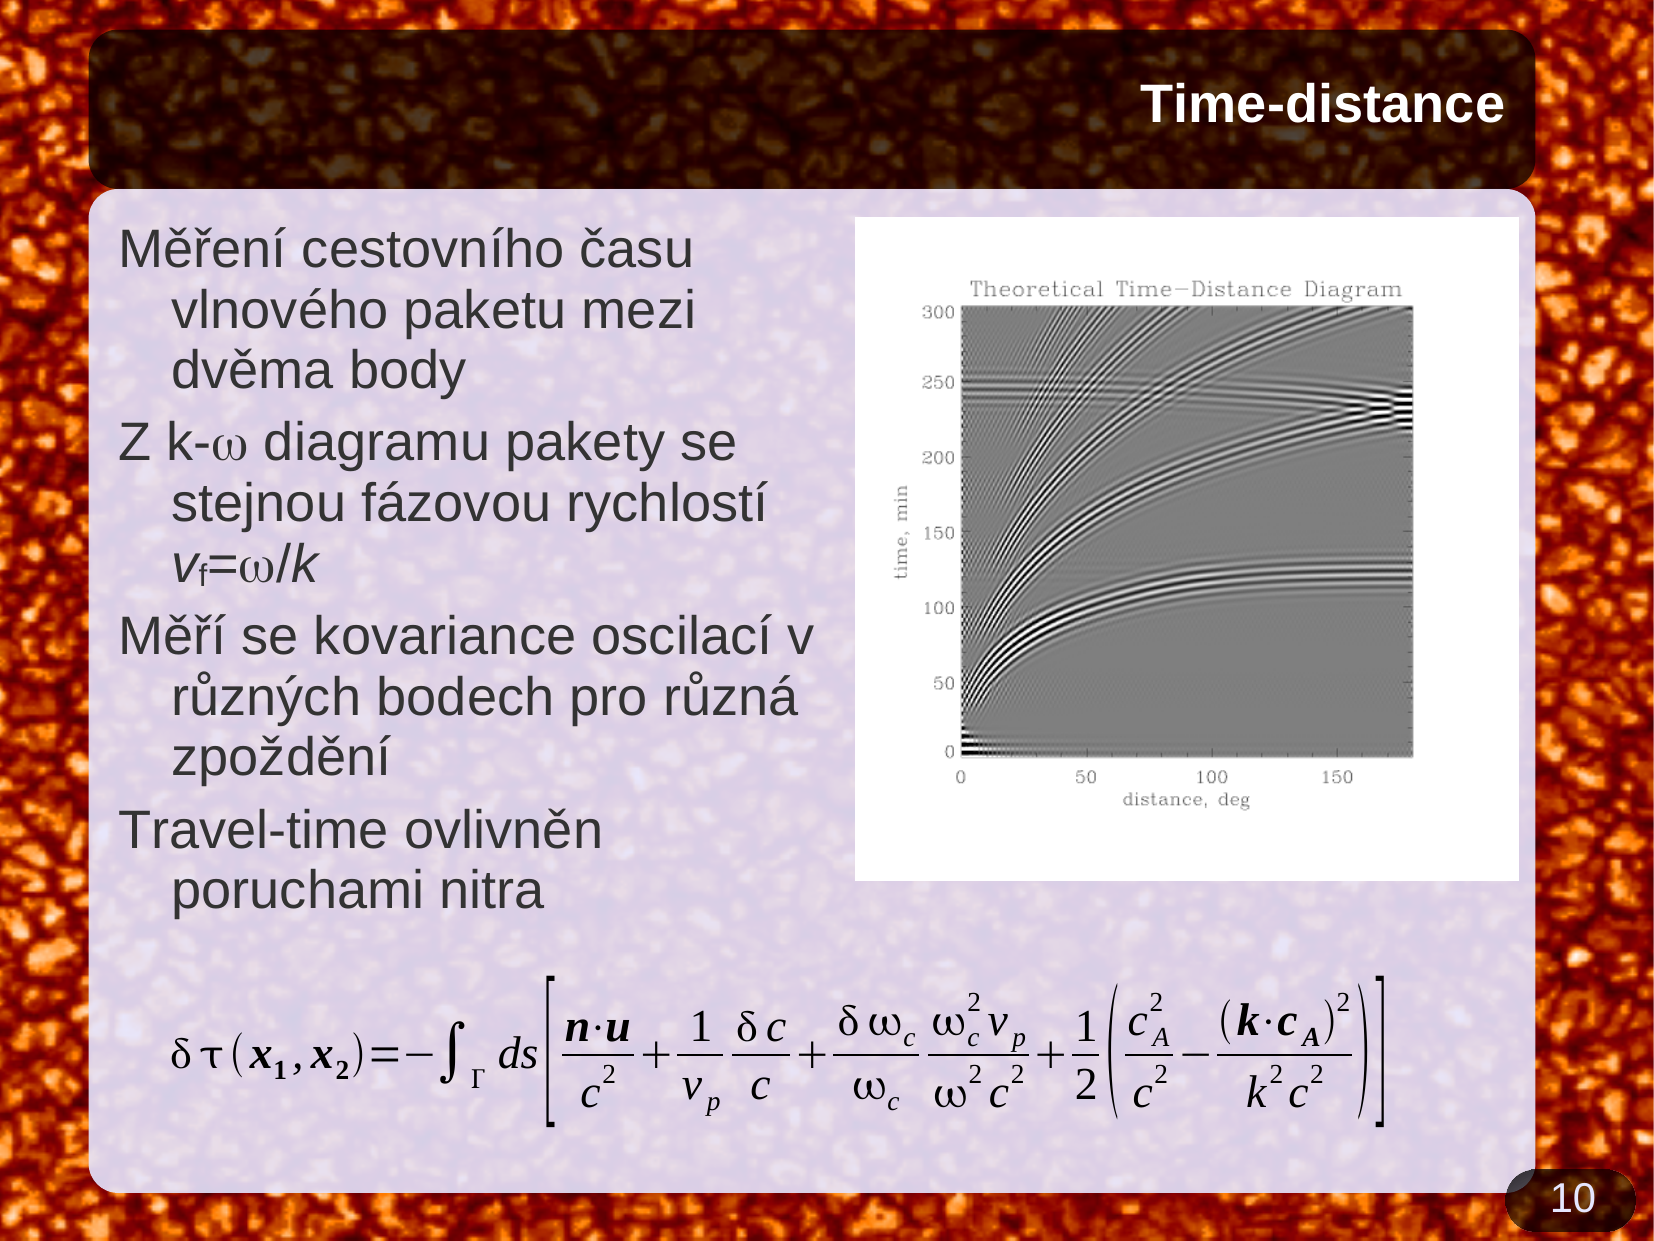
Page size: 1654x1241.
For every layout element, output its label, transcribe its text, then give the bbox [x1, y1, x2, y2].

list Měření cestovního času vlnového paketu mezi dvěma body Z k-w diagramu pakety se stejnou fázovou rychlostí vf=w/k Měří se kovariance oscilací v různých bodech pro různá zpoždění Travel-time ovlivněn poruchami nitra [118, 218, 827, 975]
title Time-distance [118, 59, 1506, 148]
chart [162, 974, 1393, 1130]
picture [0, 0, 1654, 1241]
